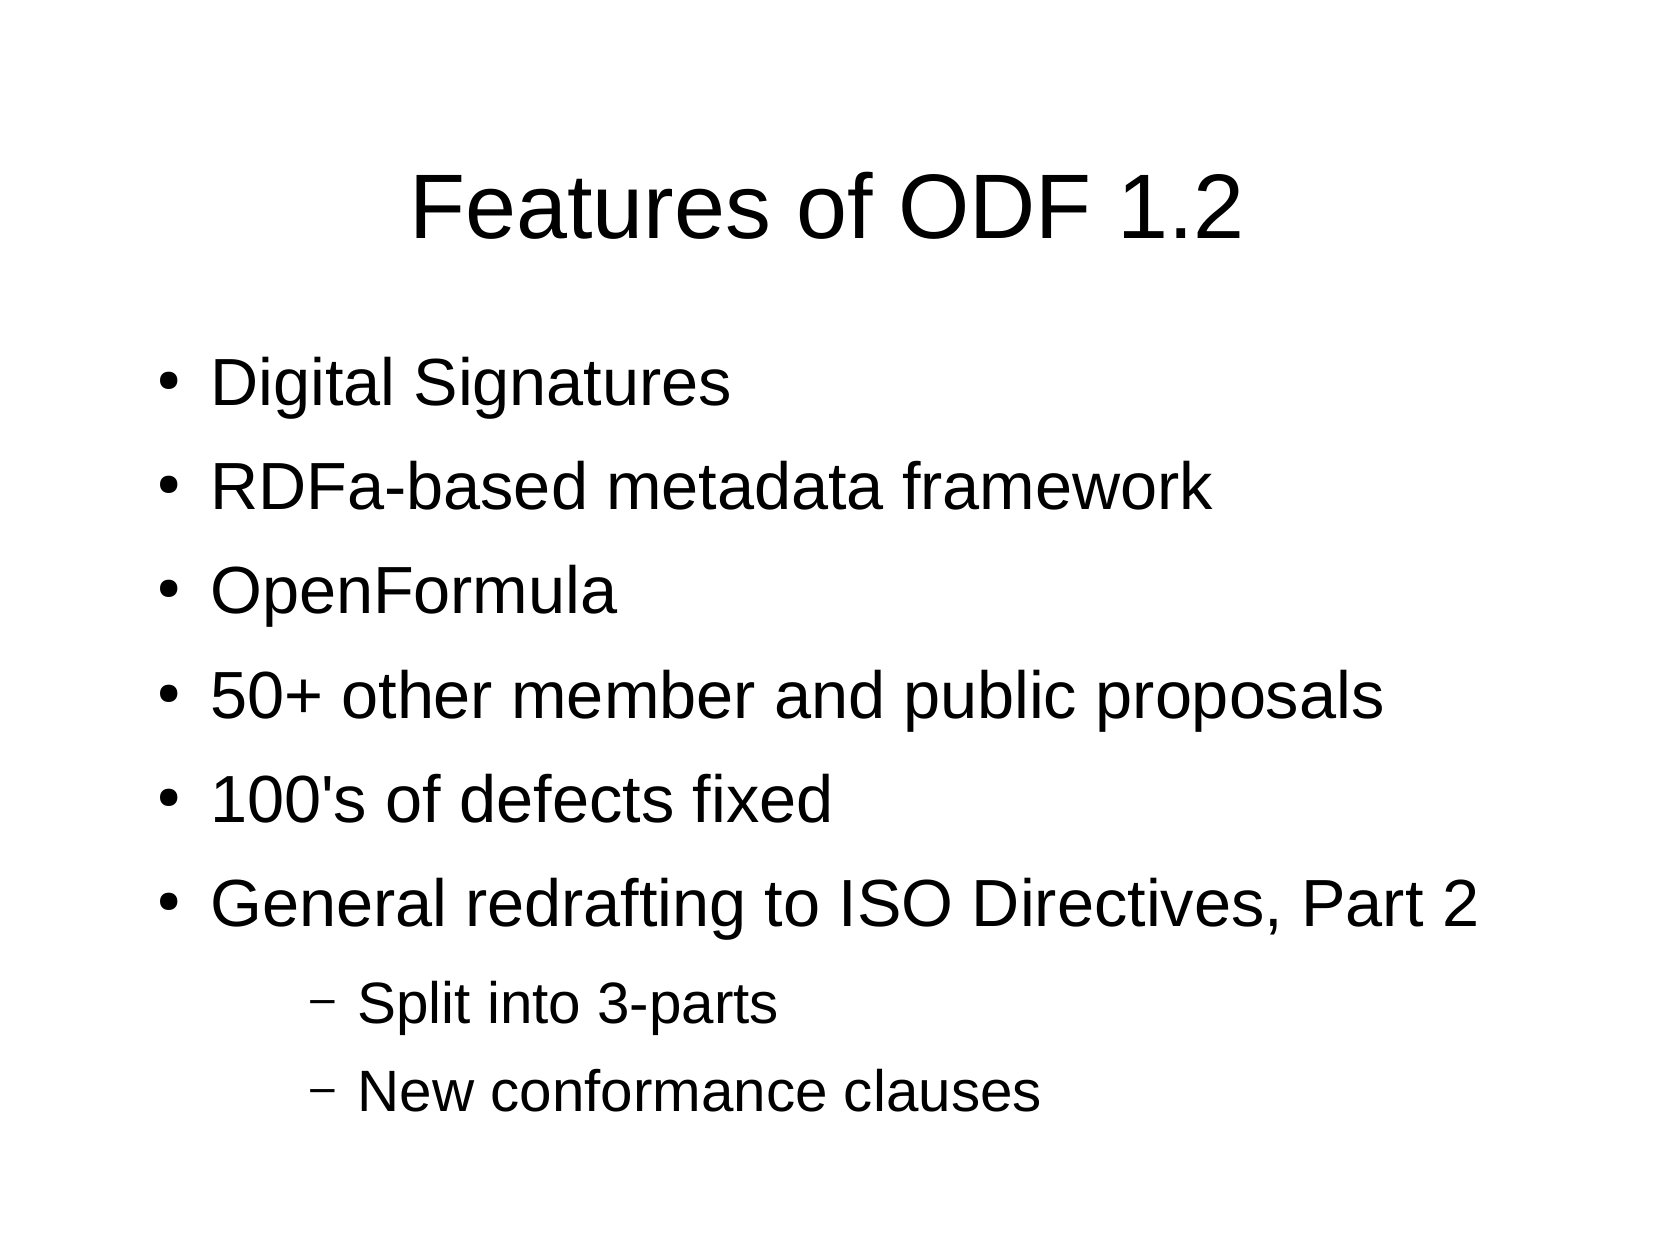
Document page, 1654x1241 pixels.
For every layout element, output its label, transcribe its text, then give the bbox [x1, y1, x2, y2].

list Digital Signatures RDFa-based metadata framework OpenFormula 50+ other member and public proposals 100's of defects fixed General redrafting to ISO Directives, Part 2 Split into 3-parts New conformance clauses [121, 344, 1534, 1165]
title Features of ODF 1.2 [121, 102, 1534, 311]
